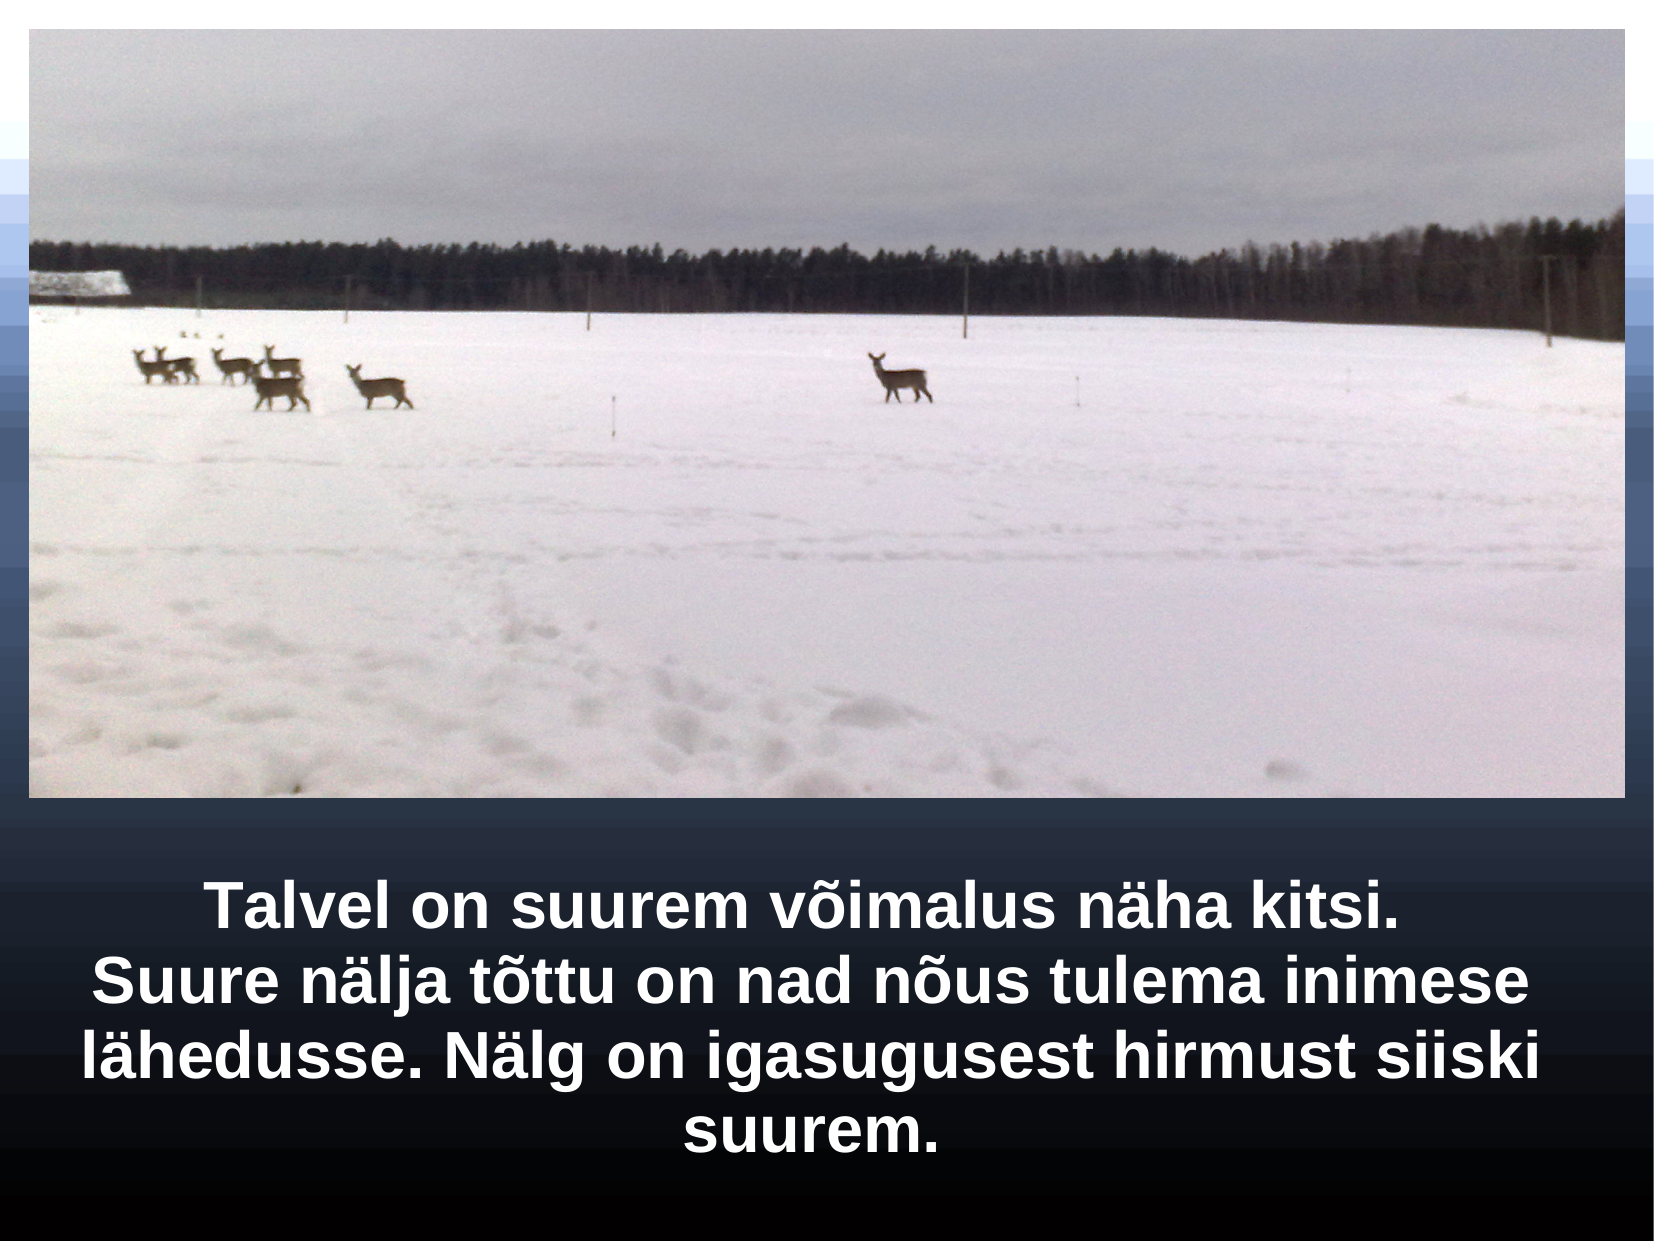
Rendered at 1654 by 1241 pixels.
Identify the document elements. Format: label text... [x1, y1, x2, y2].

picture [0, 0, 1654, 1241]
title Talvel on suurem võimalus näha kitsi. Suure nälja tõttu on nad nõus tulema inimese lähedusse. Nälg on igasugusest hirmust siiski suurem. [0, 854, 1625, 1182]
